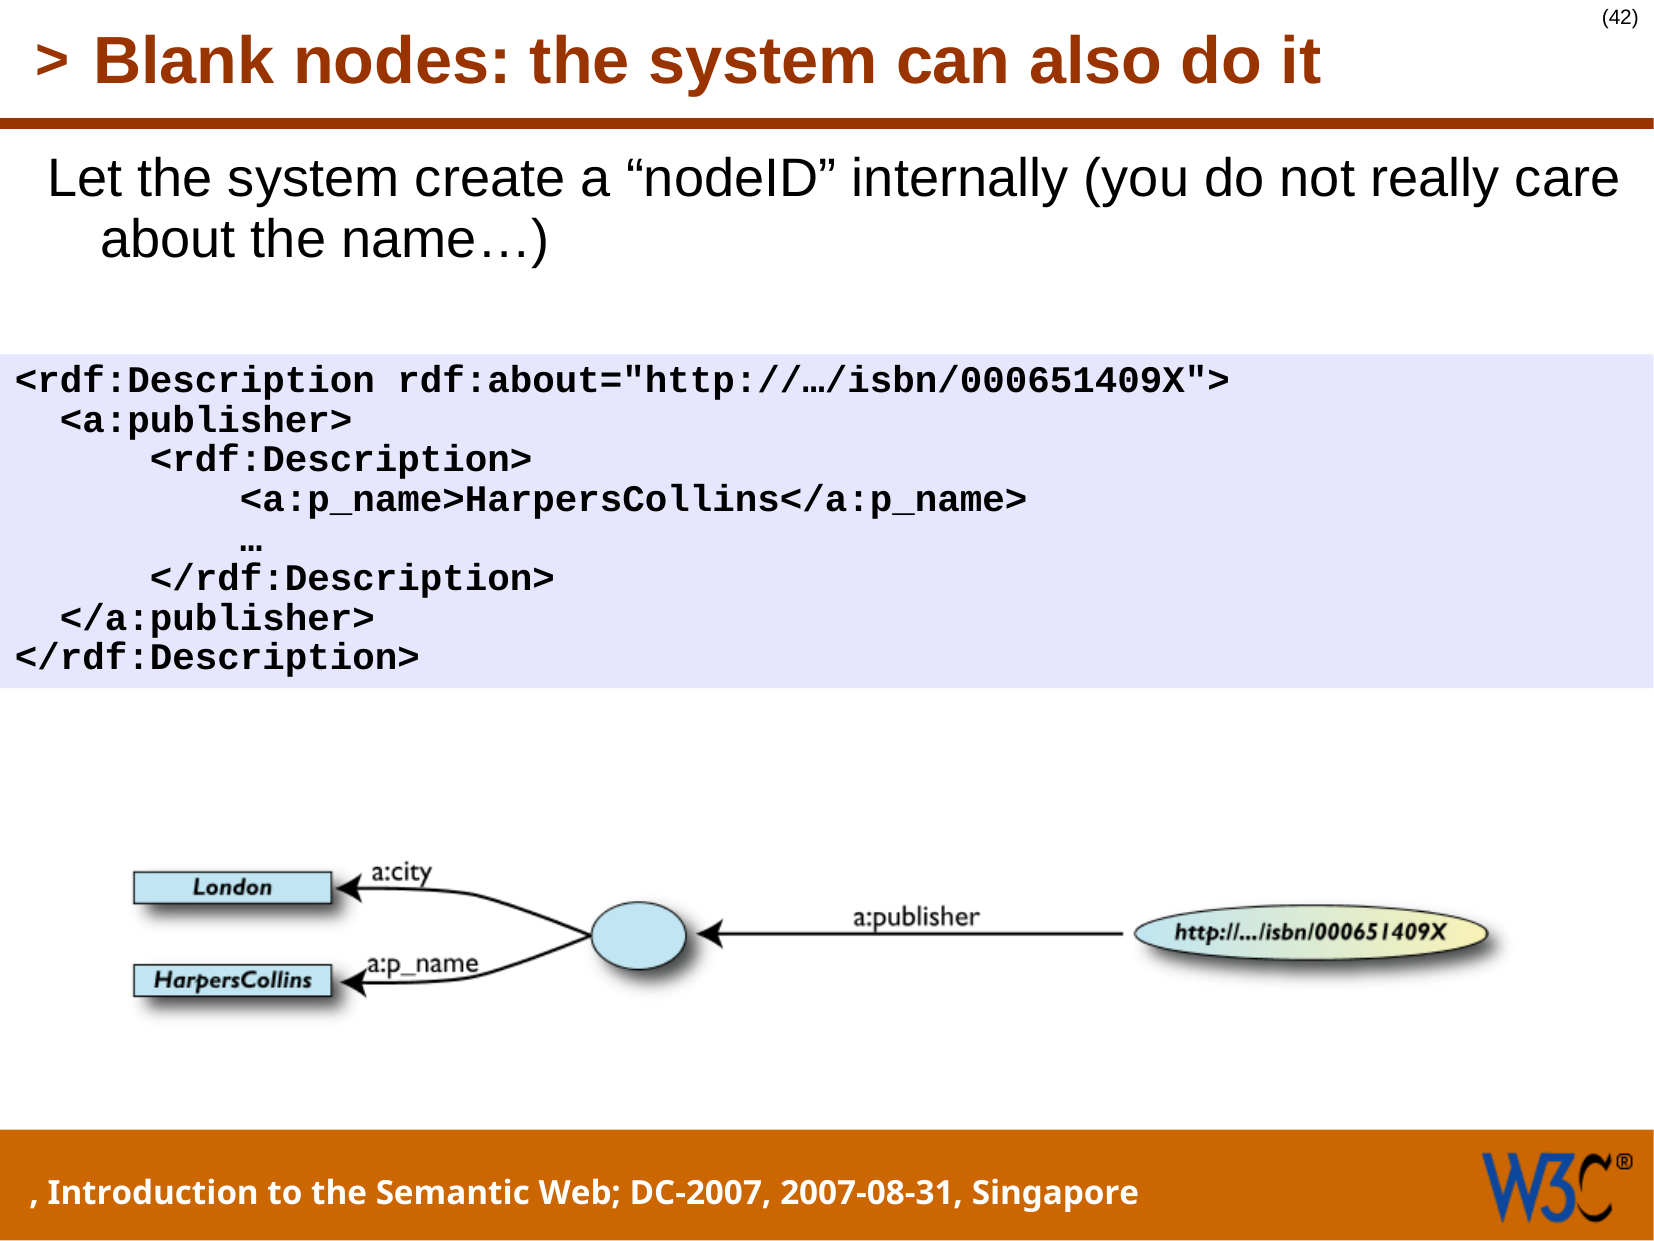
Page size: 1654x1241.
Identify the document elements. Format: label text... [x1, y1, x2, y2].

text_box <rdf:Description rdf:about="http://…/isbn/000651409X"> <a:publisher> <rdf:Description> <a:p_name>HarpersCollins</a:p_name> … </rdf:Description> </a:publisher> </rdf:Description> [0, 354, 1654, 689]
list Let the system create a “nodeID” internally (you do not really care about the name…) [29, 147, 1624, 296]
title Blank nodes: the system can also do it [93, 0, 1493, 119]
picture [1477, 1149, 1639, 1228]
picture [118, 856, 1525, 1035]
